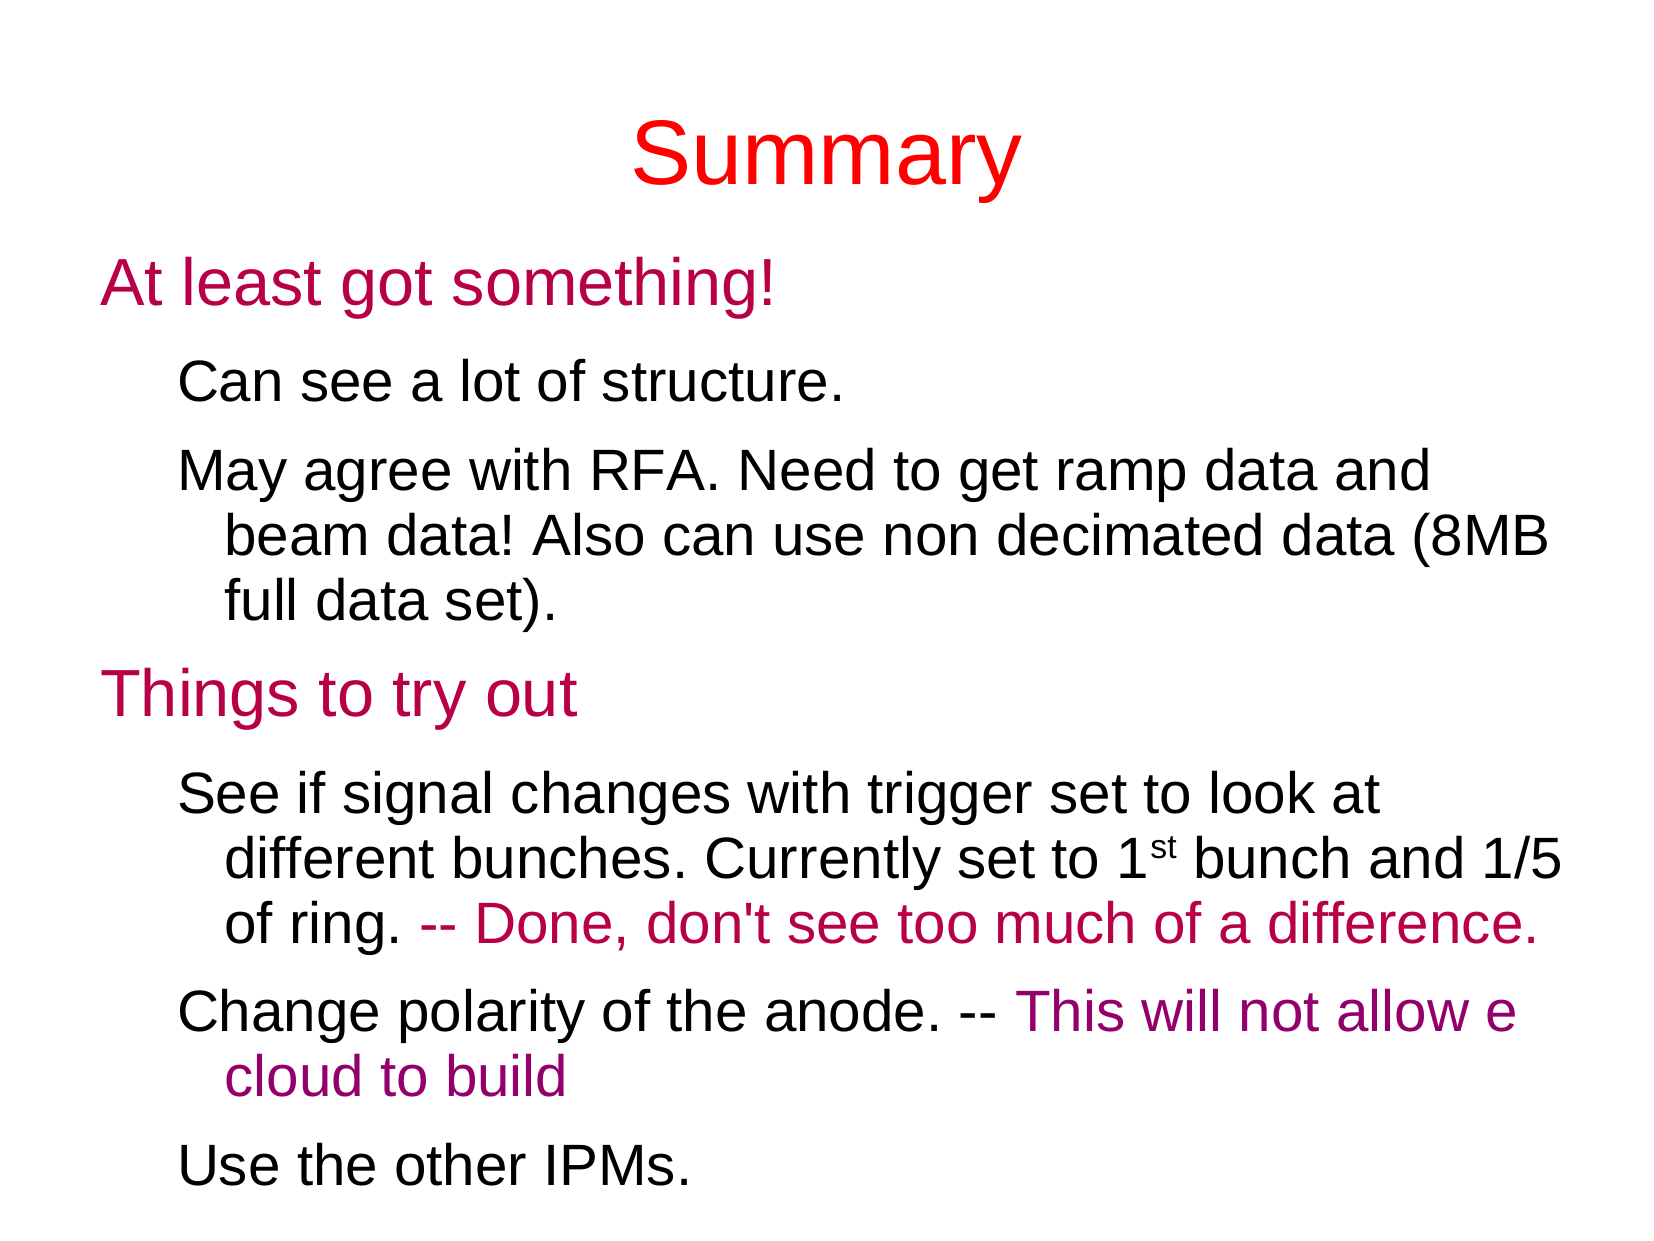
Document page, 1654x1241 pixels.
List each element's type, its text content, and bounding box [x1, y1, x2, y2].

title Summary [82, 49, 1571, 244]
list At least got something! Can see a lot of structure. May agree with RFA. Need to get ramp data and beam data! Also can use non decimated data (8MB full data set). Things to try out See if signal changes with trigger set to look at different bunches. Currently set to 1st bunch and 1/5 of ring. -- Done, don't see too much of a difference. Change polarity of the anode. -- This will not allow e cloud to build Use the other IPMs. [82, 244, 1571, 1201]
